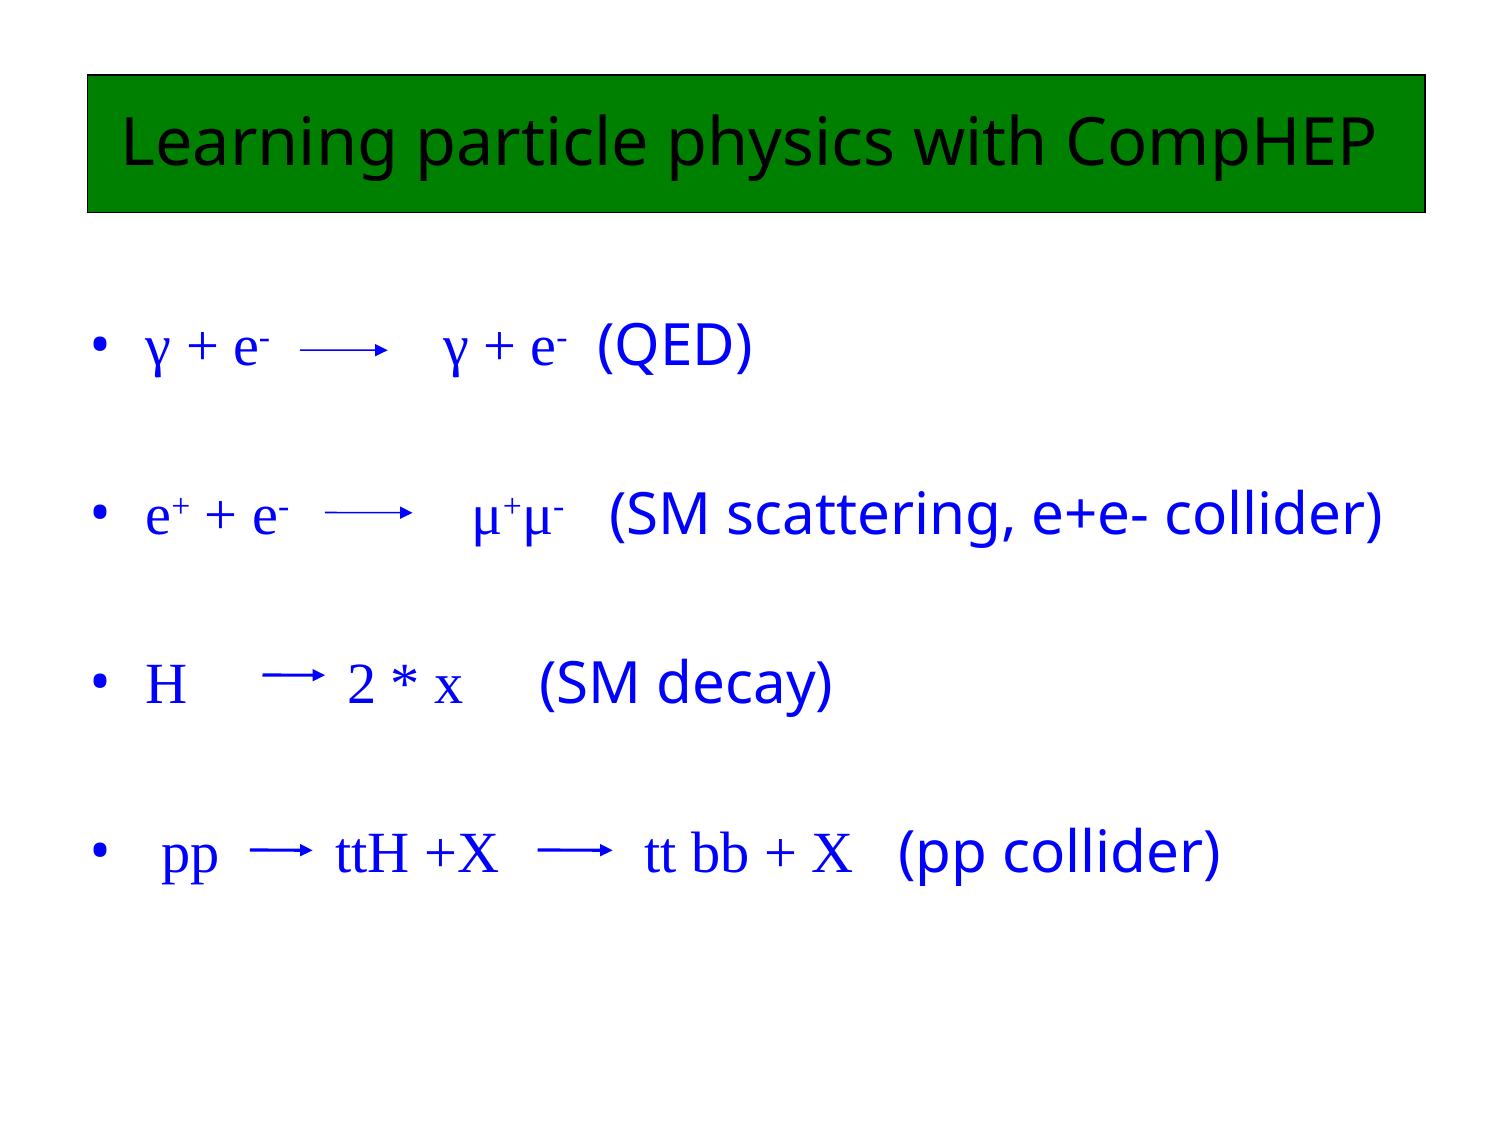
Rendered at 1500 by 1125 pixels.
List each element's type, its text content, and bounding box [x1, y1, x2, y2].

title Learning particle physics with CompHEP [75, 45, 1426, 233]
list γ + e- γ + e- (QED) e+ + e- μ+μ- (SM scattering, e+e- collider) H 2 * x (SM decay) pp ttH +X tt bb + X (pp collider) [75, 299, 1426, 1125]
